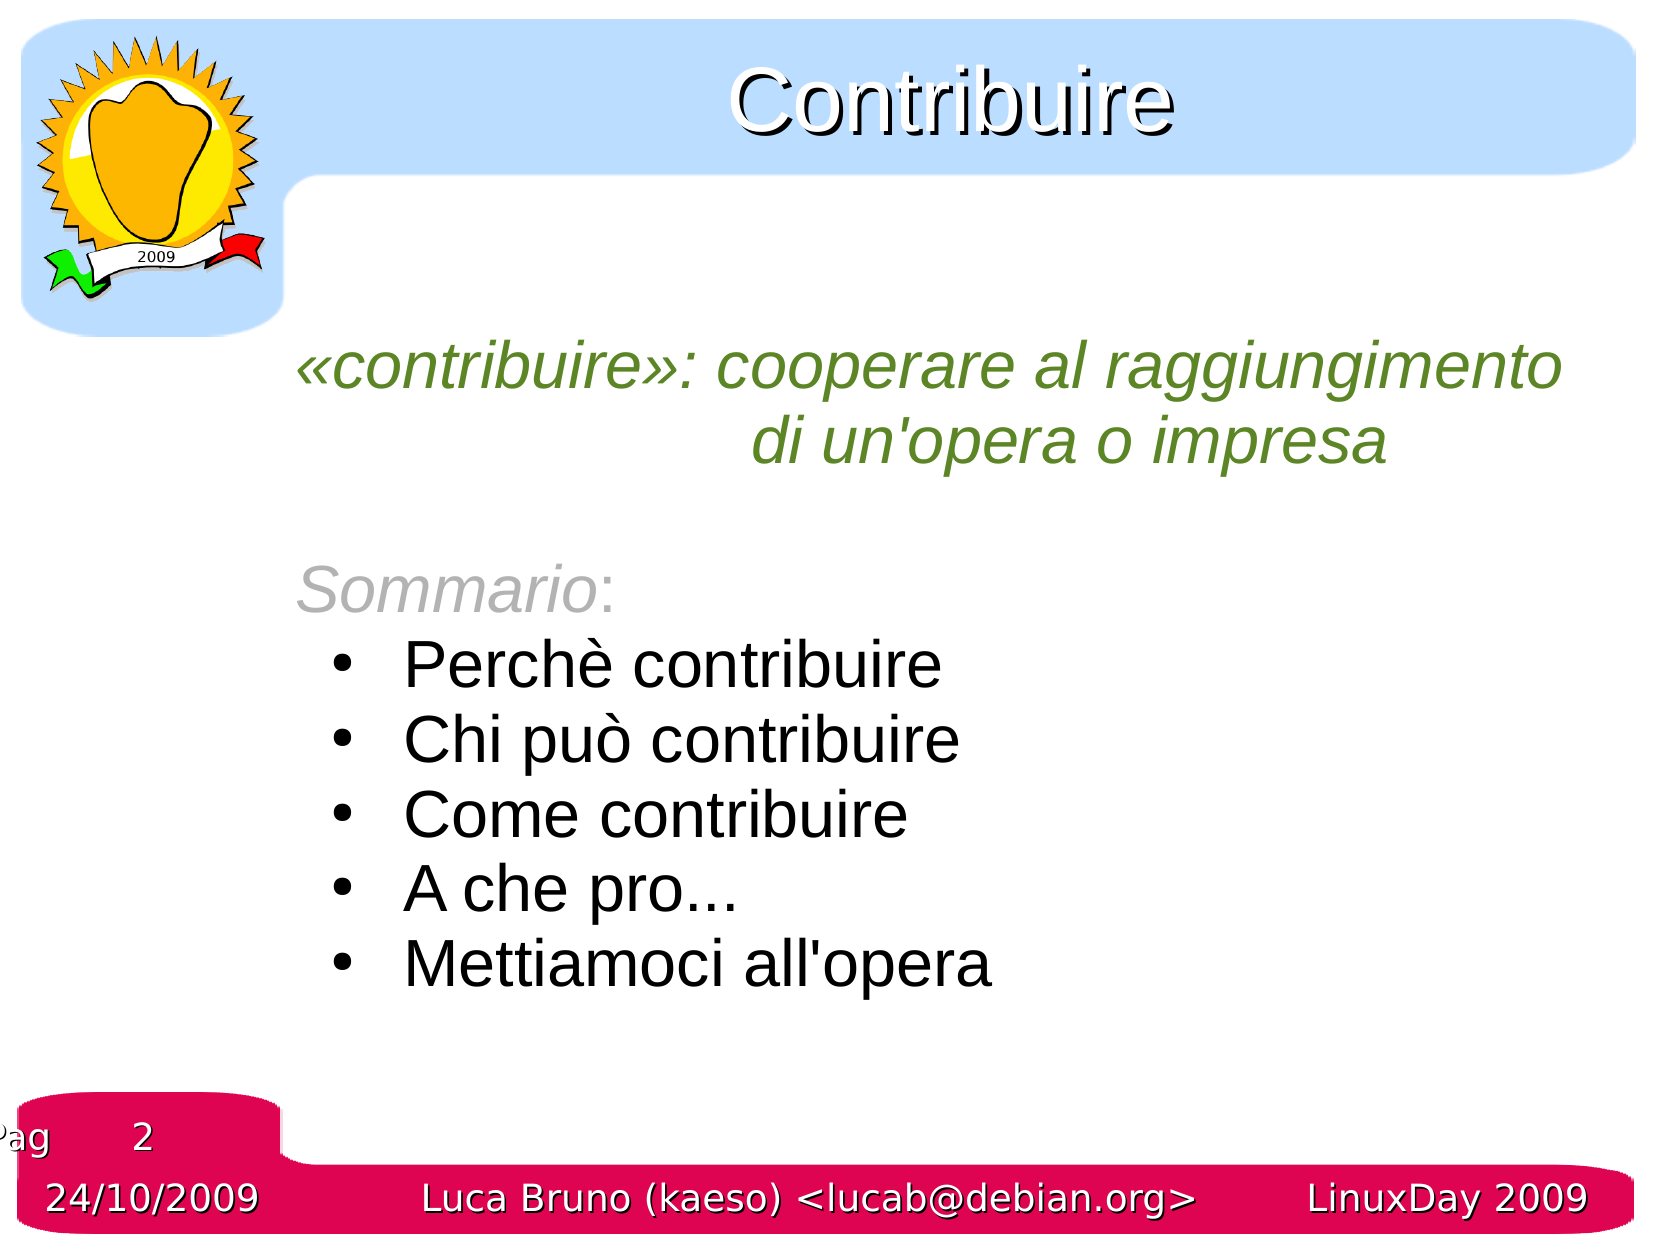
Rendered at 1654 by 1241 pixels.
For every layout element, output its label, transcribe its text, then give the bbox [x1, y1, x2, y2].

text_box 24/10/2009 [29, 1169, 284, 1241]
text_box Luca Bruno (kaeso) <lucab@debian.org> LinuxDay 2009 [405, 1169, 1604, 1241]
picture [17, 1092, 1634, 1234]
title Contribuire [265, 3, 1636, 196]
picture [21, 19, 1636, 337]
subtitle «contribuire»: cooperare al raggiungimento di un'opera o impresa Sommario: Perchè contribuire Chi può contribuire Come contribuire A che pro... Mettiamoci all'opera [295, 206, 1625, 1123]
picture [35, 1133, 44, 1147]
text_box Pag <number> [46, 1108, 278, 1182]
